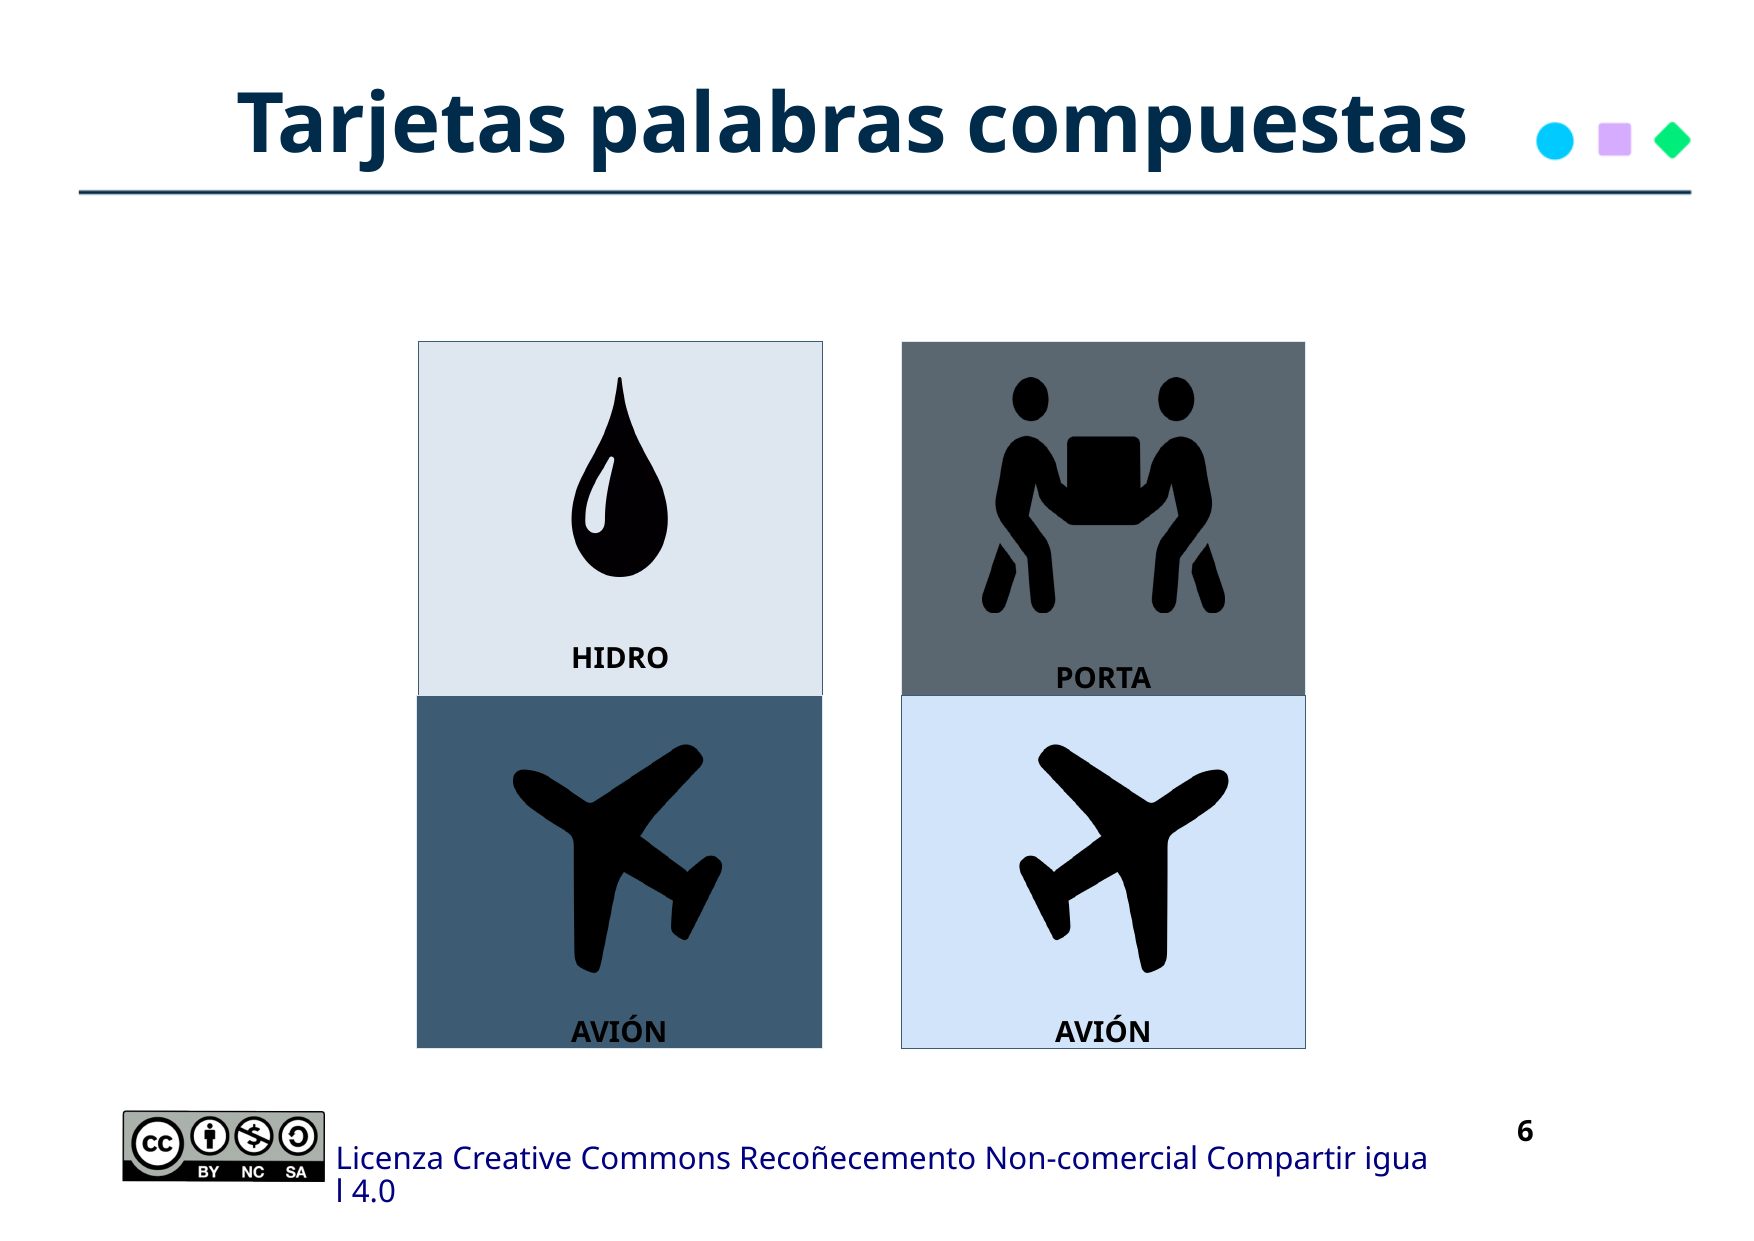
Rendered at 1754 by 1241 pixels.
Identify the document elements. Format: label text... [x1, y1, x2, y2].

picture [65, 94, 1701, 217]
text_box AVIÓN [416, 695, 823, 1049]
text_box PORTA [901, 341, 1306, 695]
picture [982, 377, 1225, 613]
picture [1015, 724, 1233, 990]
text_box AVIÓN [901, 695, 1306, 1049]
picture [122, 1110, 325, 1182]
picture [508, 724, 726, 990]
picture [537, 377, 702, 577]
text_box Licenza Creative Commons Recoñecemento Non-comercial Compartir igual 4.0 [320, 1133, 1447, 1182]
title Tarjetas palabras compuestas [236, 88, 1565, 178]
text_box HIDRO [418, 341, 823, 695]
